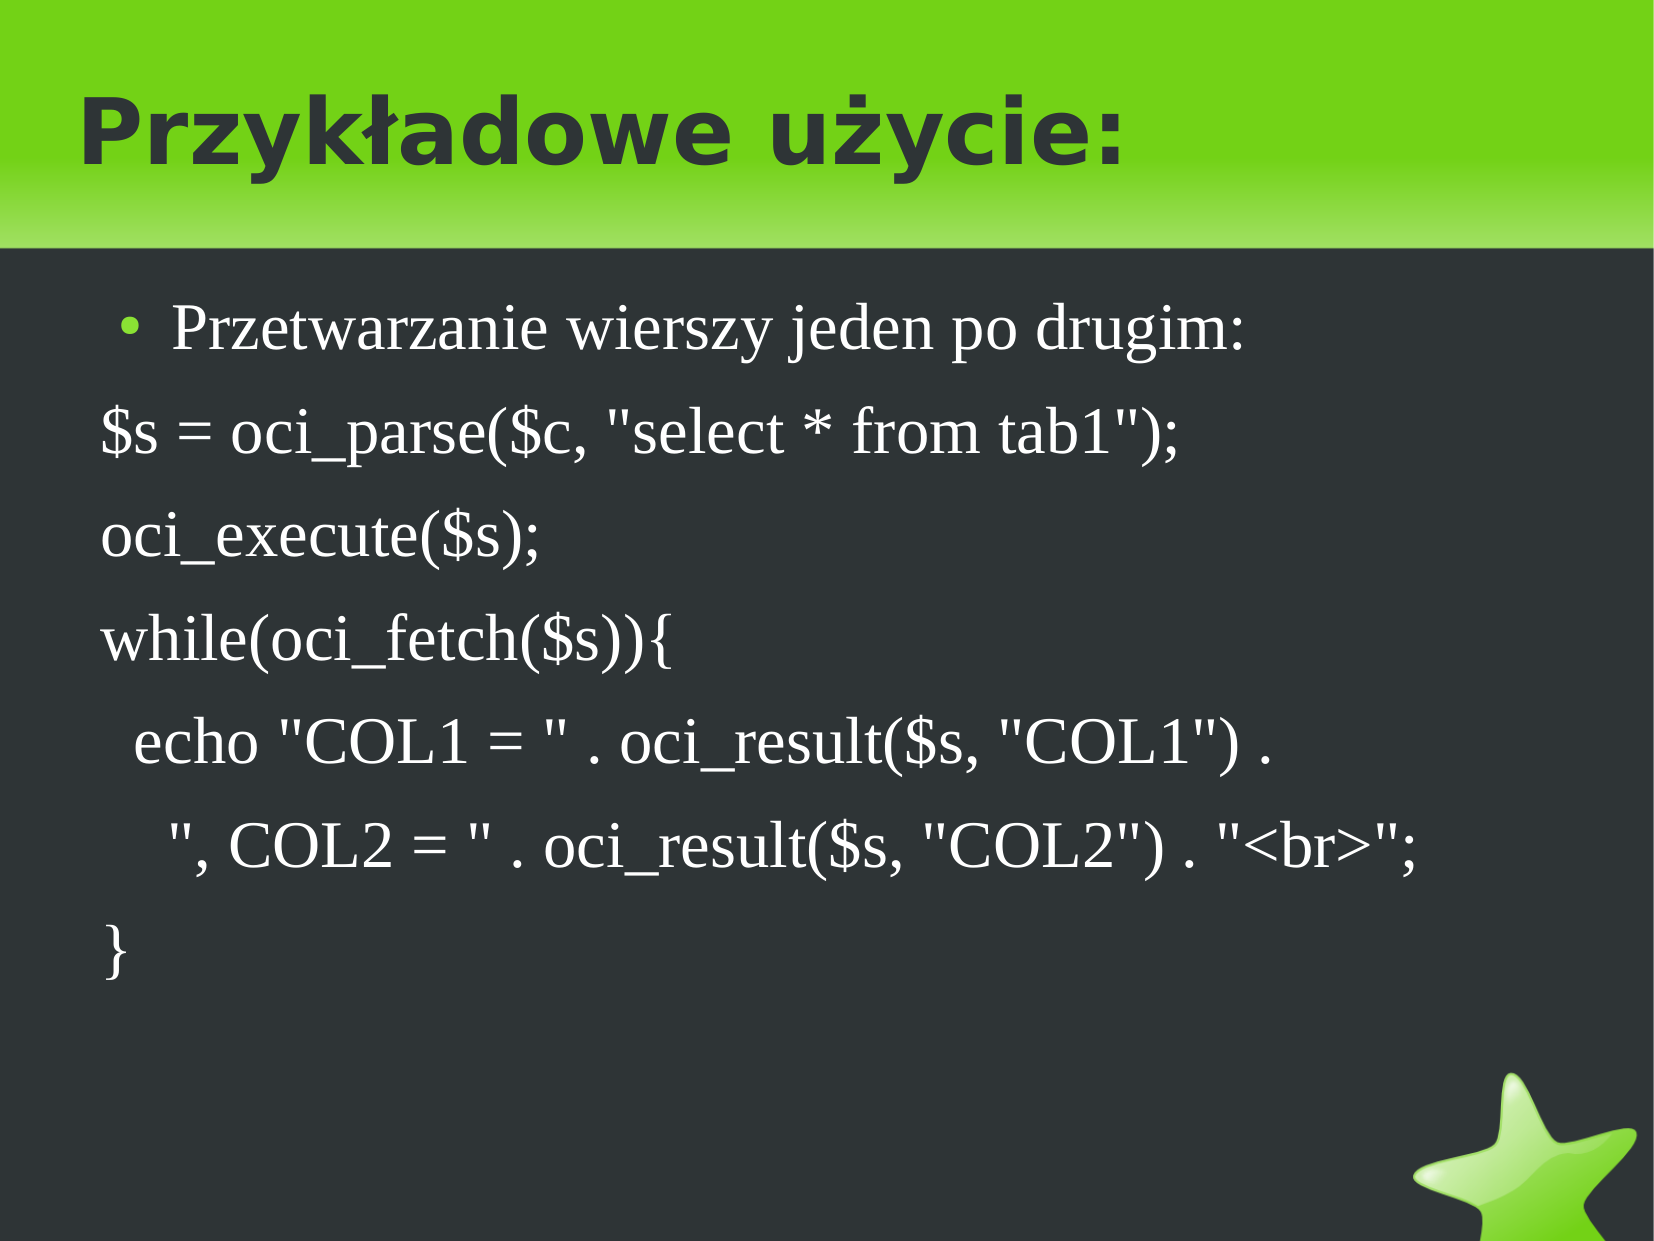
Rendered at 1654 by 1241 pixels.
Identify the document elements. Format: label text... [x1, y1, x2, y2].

title Przykładowe użycie: [76, 36, 1565, 229]
picture [0, 0, 1654, 1241]
list Przetwarzanie wierszy jeden po drugim: $s = oci_parse($c, "select * from tab1"); oci_execute($s); while(oci_fetch($s)){ echo "COL1 = " . oci_result($s, "COL1") . ", COL2 = " . oci_result($s, "COL2") . "<br>"; } [82, 290, 1571, 1094]
